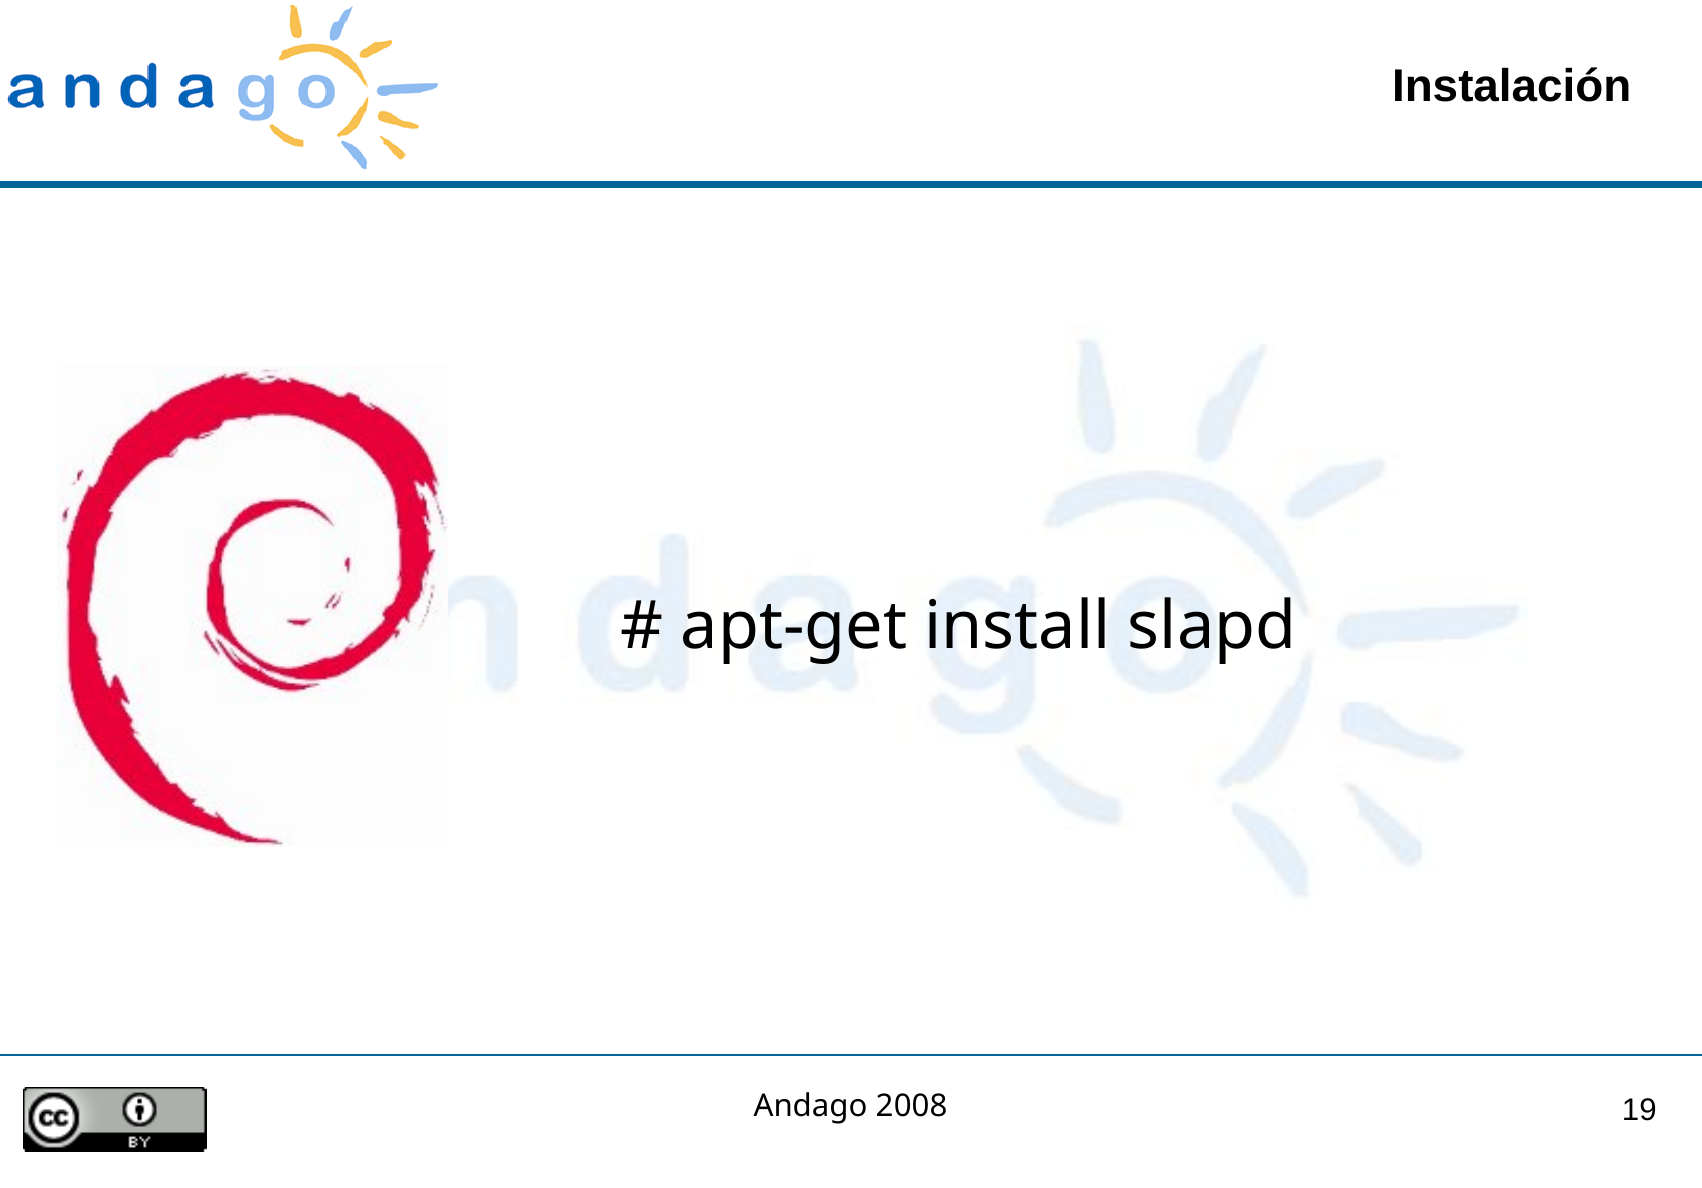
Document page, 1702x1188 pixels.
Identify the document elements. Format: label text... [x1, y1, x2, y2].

picture [23, 1087, 207, 1152]
text_box # apt-get install slapd [604, 578, 1382, 677]
title Instalación [255, 0, 1702, 181]
picture [0, 0, 255, 175]
picture [57, 324, 1538, 919]
